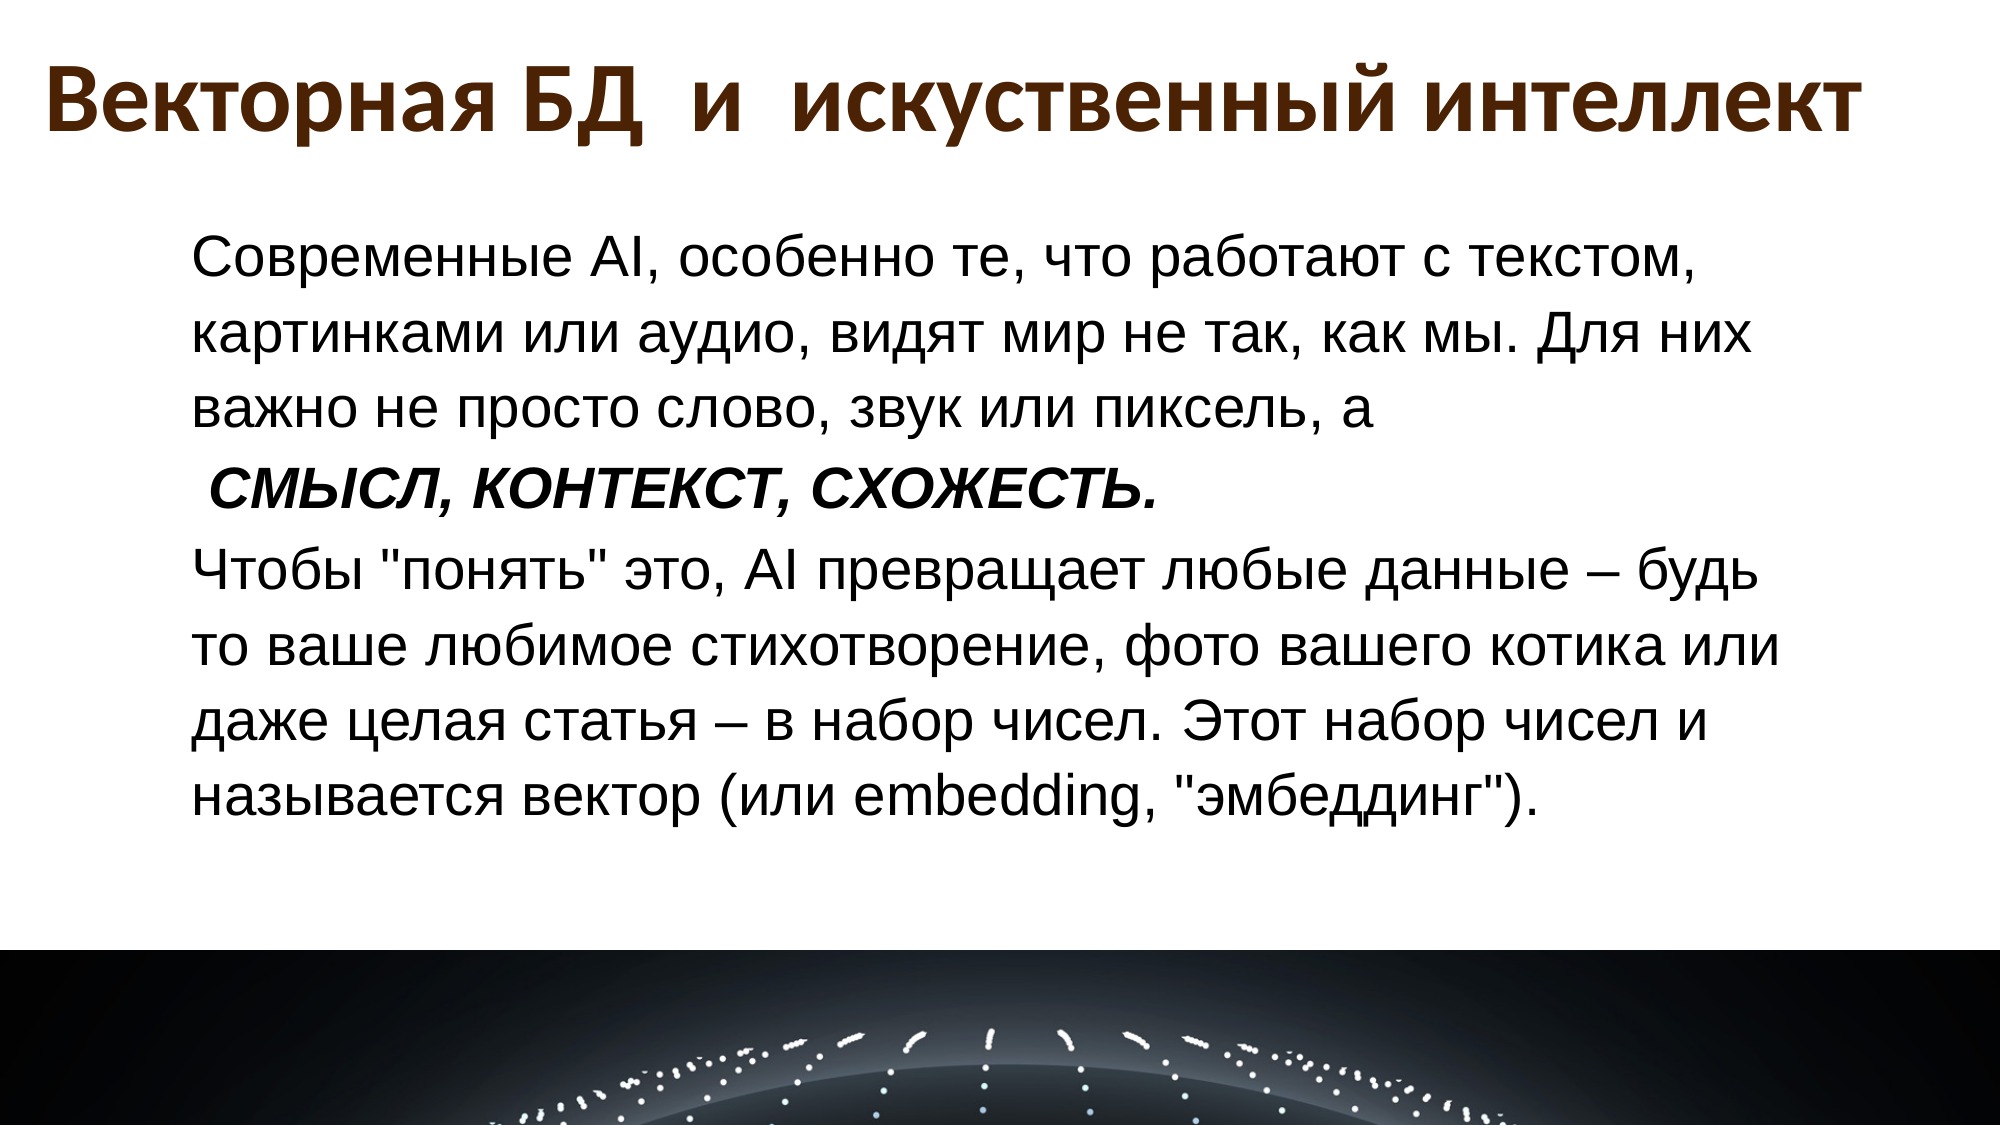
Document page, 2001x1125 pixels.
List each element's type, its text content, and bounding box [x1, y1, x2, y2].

picture [0, 950, 2000, 1125]
text_box Современные AI, особенно те, что работают с текстом, картинками или аудио, видят мир не так, как мы. Для них важно не просто слово, звук или пиксель, а СМЫСЛ, КОНТЕКСТ, СХОЖЕСТЬ. Чтобы "понять" это, AI превращает любые данные – будь то ваше любимое стихотворение, фото вашего котика или даже целая статья – в набор чисел. Этот набор чисел и называется вектор (или embedding, "эмбеддинг"). [177, 206, 1802, 832]
text_box Векторная БД и искуственный интеллект [29, 23, 1949, 159]
